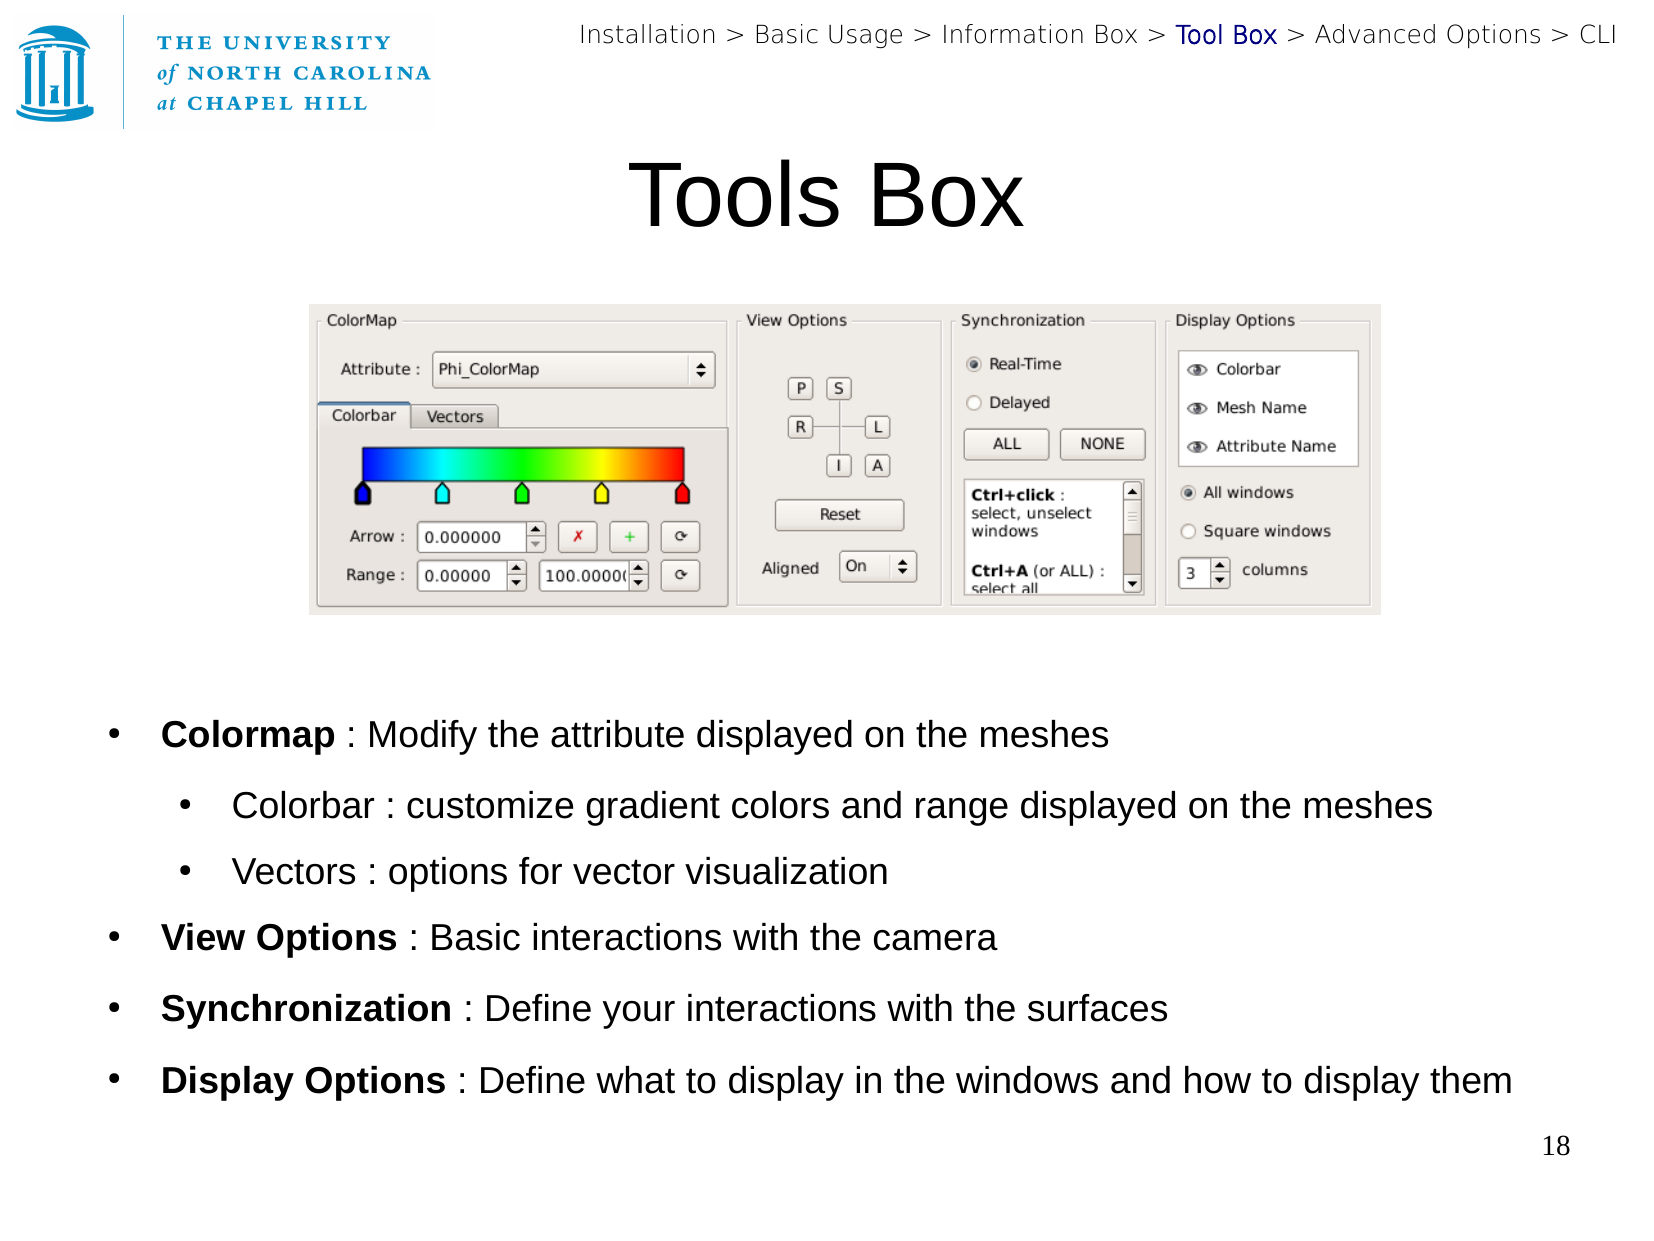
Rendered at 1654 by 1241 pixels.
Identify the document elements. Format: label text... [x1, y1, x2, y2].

title Tools Box [82, 90, 1571, 298]
picture [309, 304, 1381, 616]
list Colormap : Modify the attribute displayed on the meshes Colorbar : customize gradient colors and range displayed on the meshes Vectors : options for vector visualization View Options : Basic interactions with the camera Synchronization : Define your interactions with the surfaces Display Options : Define what to display in the windows and how to display them [90, 713, 1516, 1201]
text_box Installation > Basic Usage > Information Box > Tool Box > Advanced Options > CLI [564, 12, 1654, 57]
picture [11, 12, 436, 132]
